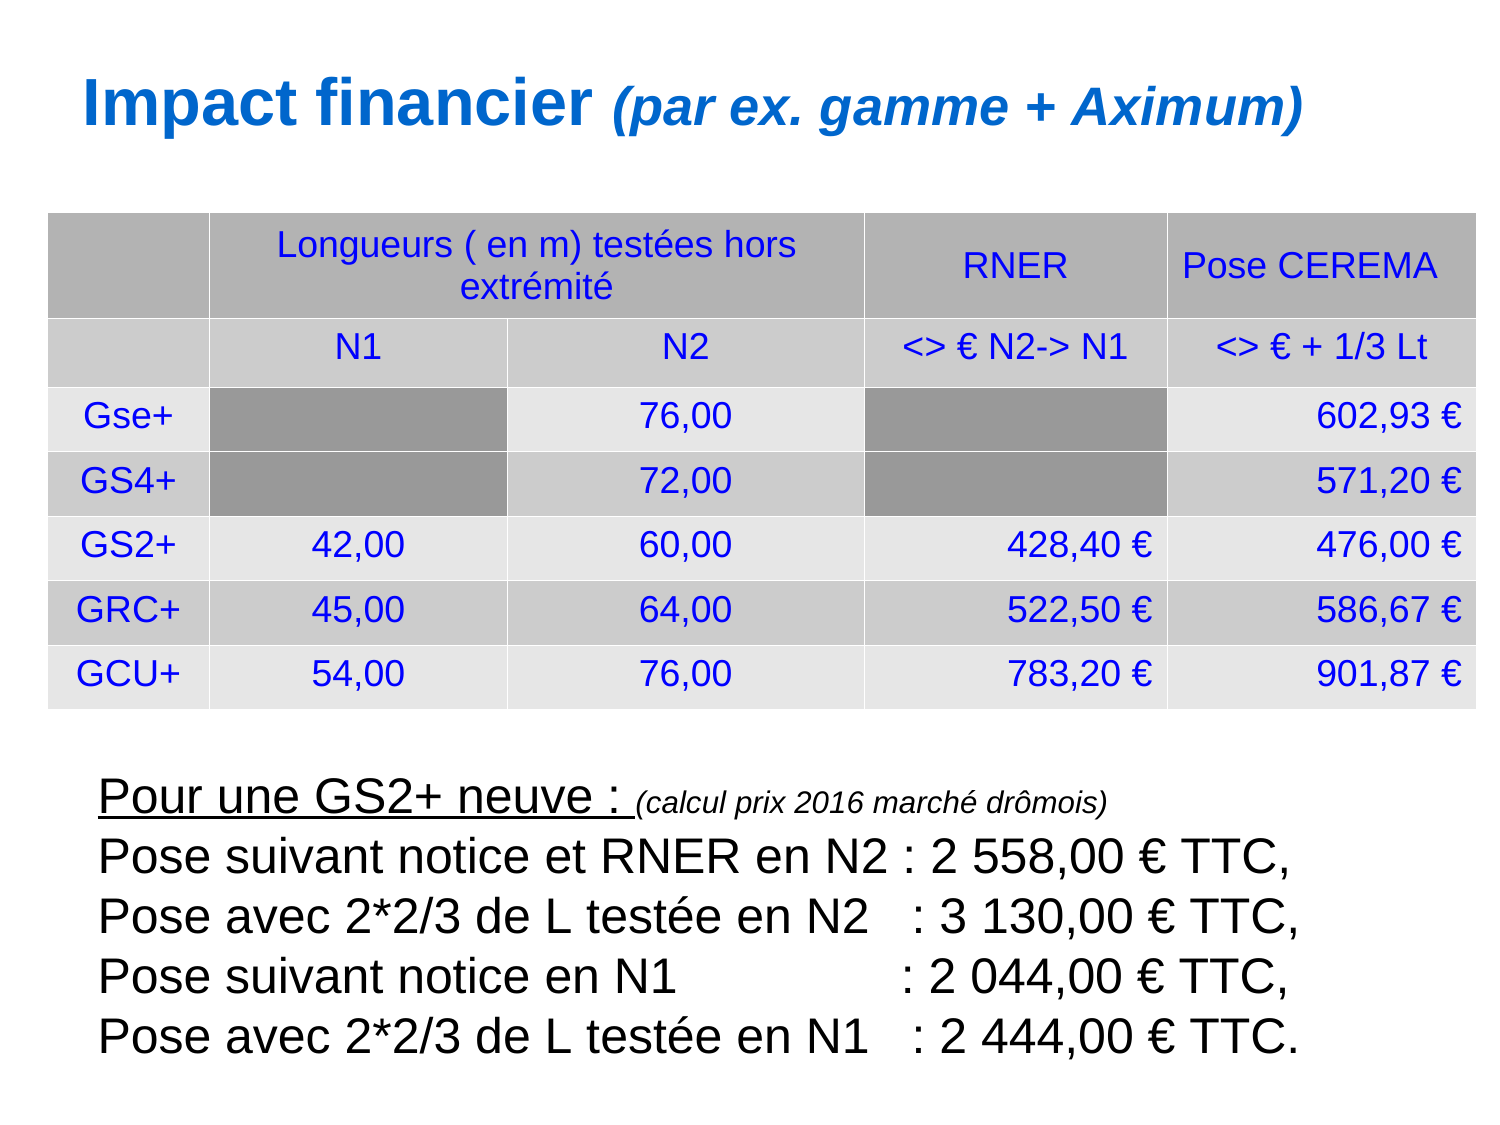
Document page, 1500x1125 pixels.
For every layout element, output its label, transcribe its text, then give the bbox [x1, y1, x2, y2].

table_header Longueurs ( en m) testées hors extrémité [210, 213, 864, 318]
table_cell 76,00 [508, 646, 864, 709]
text_box Pour une GS2+ neuve : (calcul prix 2016 marché drômois) Pose suivant notice et RNER en N2 : 2 558,00 € TTC, Pose avec 2*2/3 de L testée en N2 : 3 130,00 € TTC, Pose suivant notice en N1 : 2 044,00 € TTC, Pose avec 2*2/3 de L testée en N1 : 2 444,00 € TTC. [82, 755, 1430, 1071]
table_cell GS2+ [48, 517, 209, 580]
table_cell [210, 388, 507, 451]
table_cell 428,40 € [865, 517, 1167, 580]
table_header RNER [865, 213, 1167, 318]
table_header [48, 213, 209, 318]
title Impact financier (par ex. gamme + Aximum) [82, 70, 1425, 162]
table_cell [865, 452, 1167, 516]
table_cell GRC+ [48, 581, 209, 645]
table_cell N2 [508, 319, 864, 387]
table_cell 72,00 [508, 452, 864, 516]
table_cell GS4+ [48, 452, 209, 516]
table_cell 522,50 € [865, 581, 1167, 645]
table_cell 783,20 € [865, 646, 1167, 709]
table_cell Gse+ [48, 388, 209, 451]
table_cell 901,87 € [1168, 646, 1476, 709]
table_cell <> € N2-> N1 [865, 319, 1167, 387]
table_cell 476,00 € [1168, 517, 1476, 580]
table_cell 602,93 € [1168, 388, 1476, 451]
table_header Pose CEREMA [1168, 213, 1476, 318]
table_cell 42,00 [210, 517, 507, 580]
table_cell 64,00 [508, 581, 864, 645]
table_cell [865, 388, 1167, 451]
table_cell 76,00 [508, 388, 864, 451]
table_cell N1 [210, 319, 507, 387]
table_cell [210, 452, 507, 516]
table_cell 54,00 [210, 646, 507, 709]
table_cell [48, 319, 209, 387]
table_cell 571,20 € [1168, 452, 1476, 516]
table_cell 60,00 [508, 517, 864, 580]
table_cell <> € + 1/3 Lt [1168, 319, 1476, 387]
table_cell GCU+ [48, 646, 209, 709]
table_cell 45,00 [210, 581, 507, 645]
table_cell 586,67 € [1168, 581, 1476, 645]
